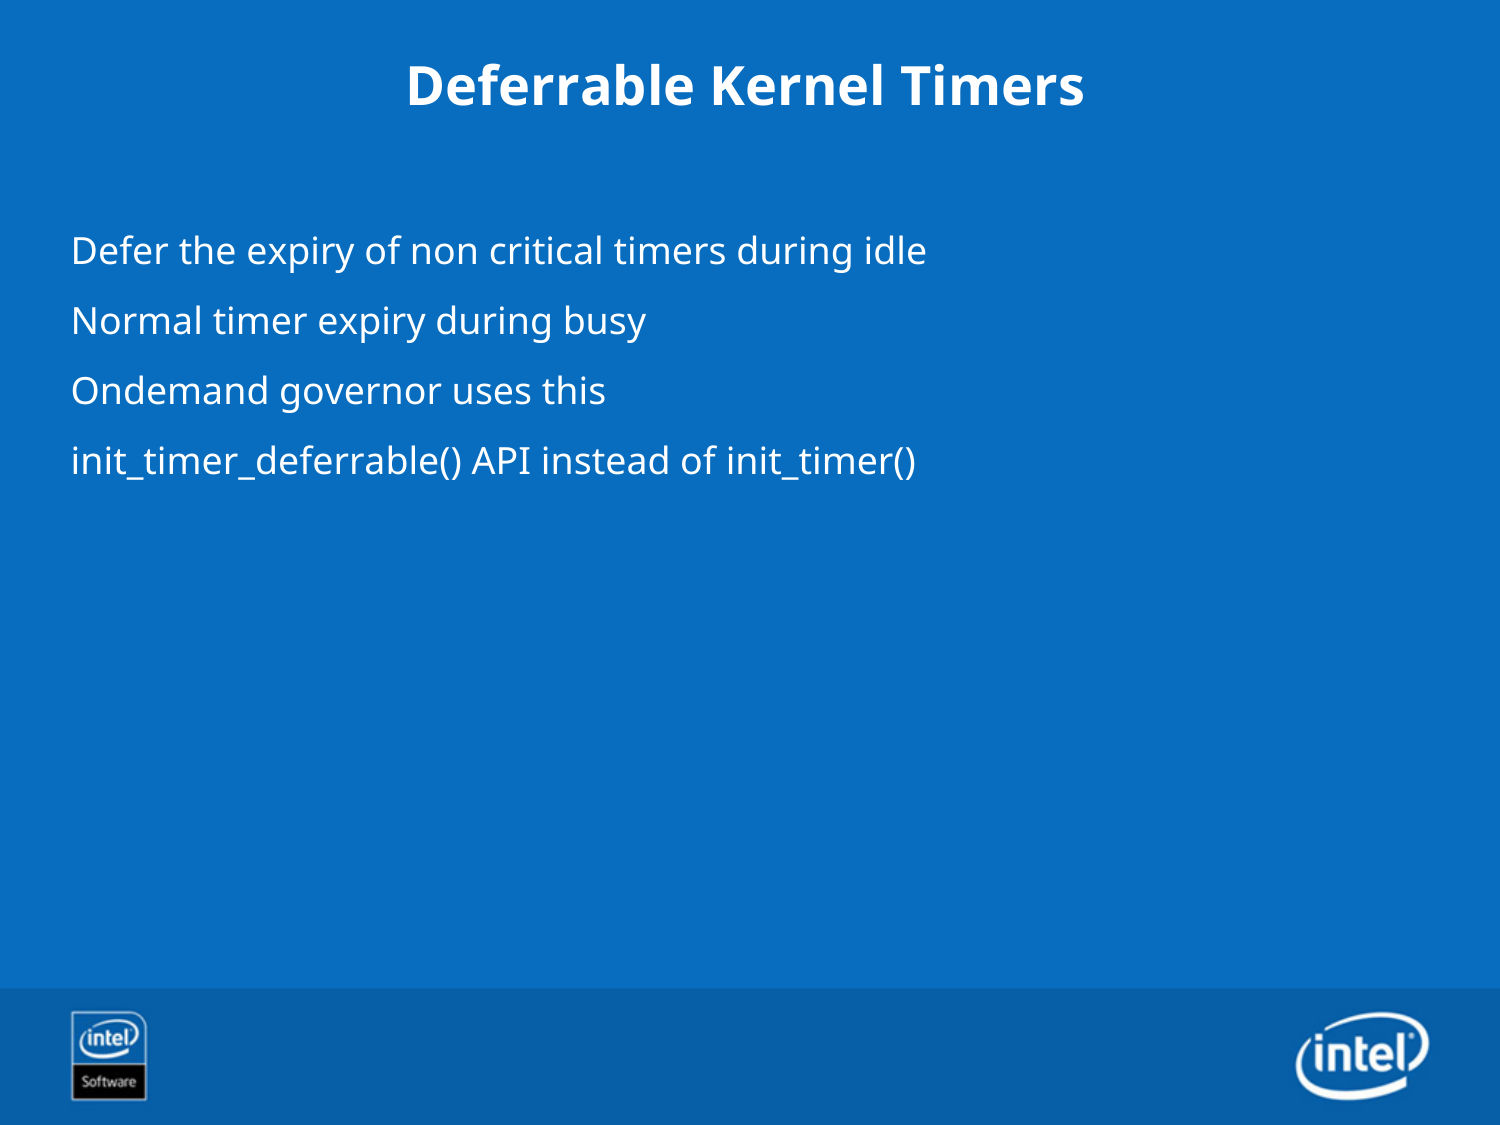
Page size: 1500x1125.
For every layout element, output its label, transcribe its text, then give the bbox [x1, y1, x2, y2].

list Defer the expiry of non critical timers during idle Normal timer expiry during busy Ondemand governor uses this init_timer_deferrable() API instead of init_timer() [70, 224, 1423, 951]
picture [0, 0, 1500, 1125]
title Deferrable Kernel Timers [70, 47, 1422, 194]
